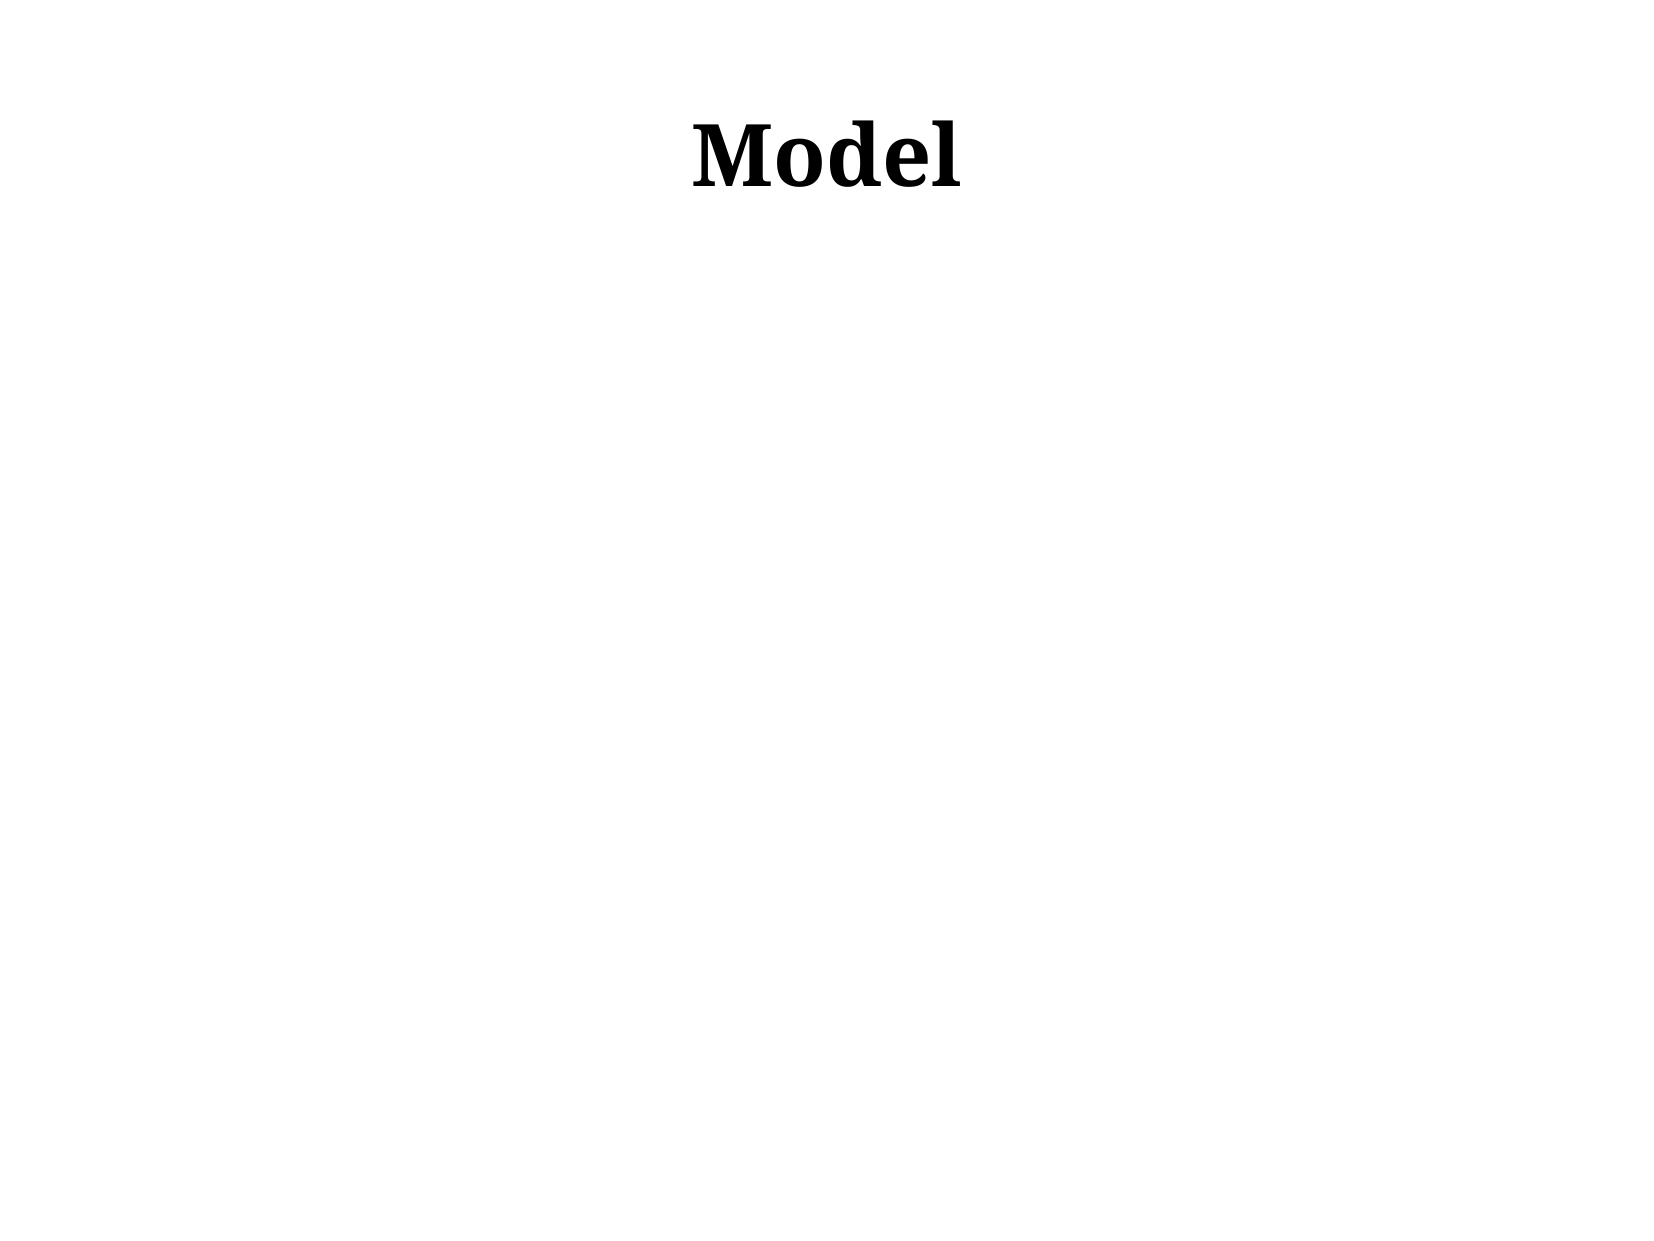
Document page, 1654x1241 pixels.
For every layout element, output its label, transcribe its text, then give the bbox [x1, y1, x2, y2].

title Model [82, 49, 1571, 257]
